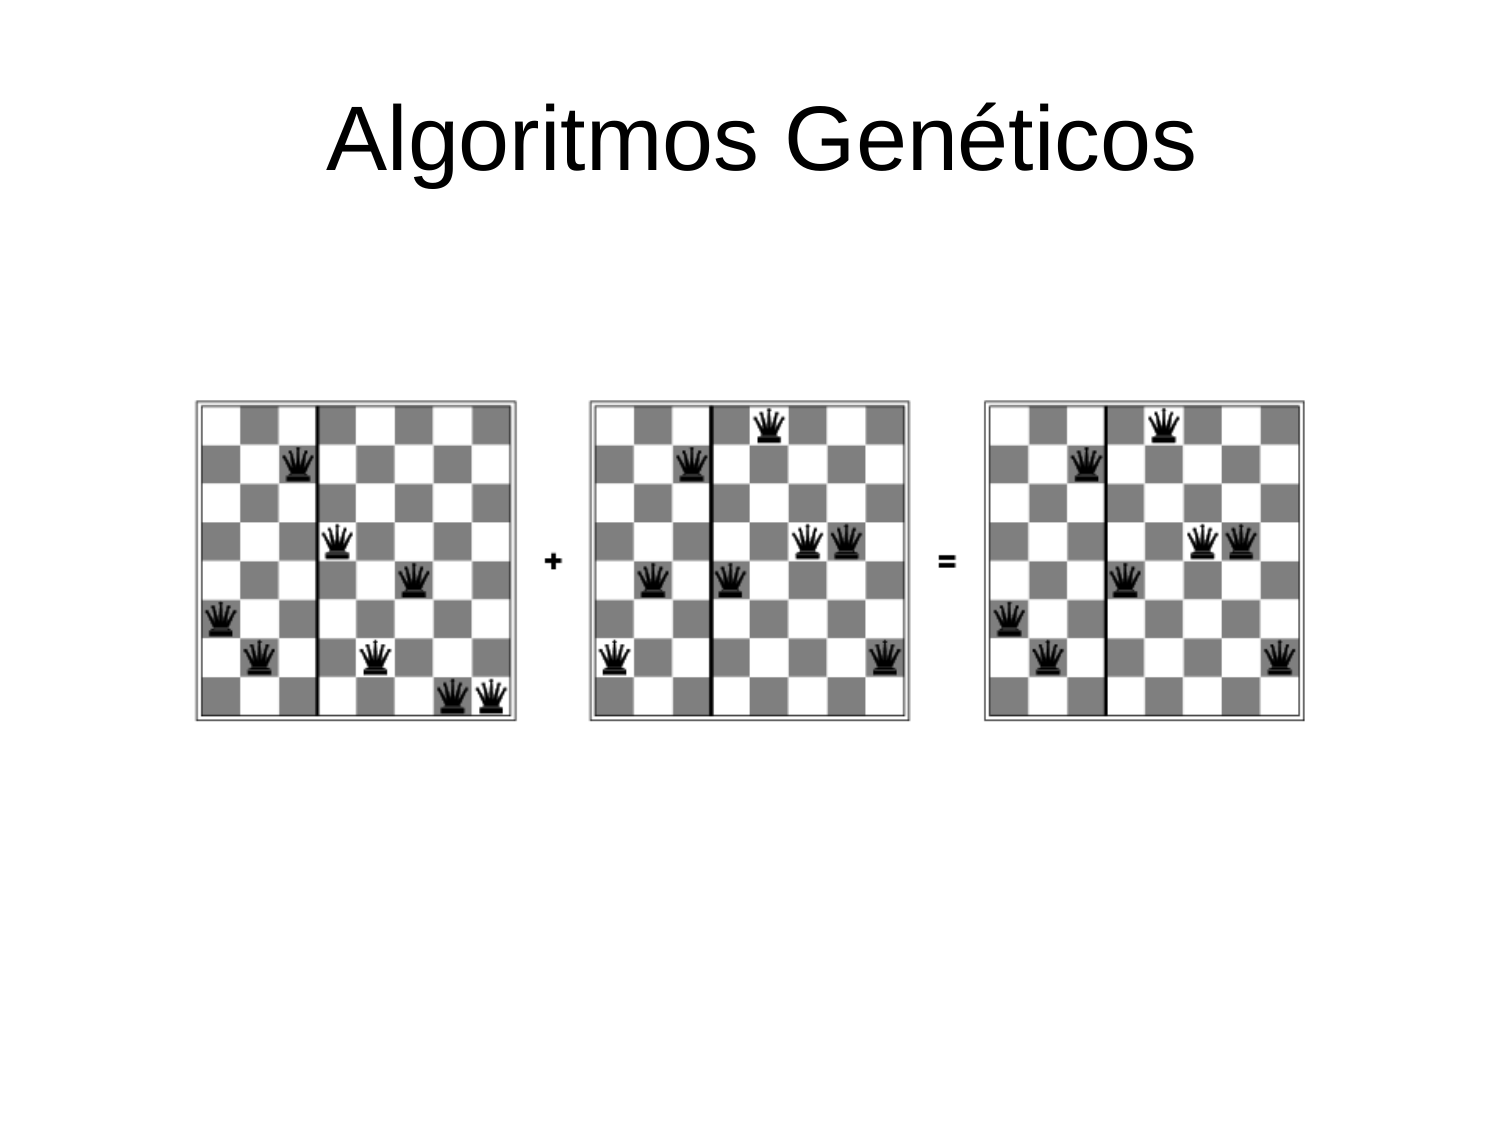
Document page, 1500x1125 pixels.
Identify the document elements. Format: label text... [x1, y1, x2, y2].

title Algoritmos Genéticos [75, 45, 1426, 233]
picture [192, 399, 1308, 726]
